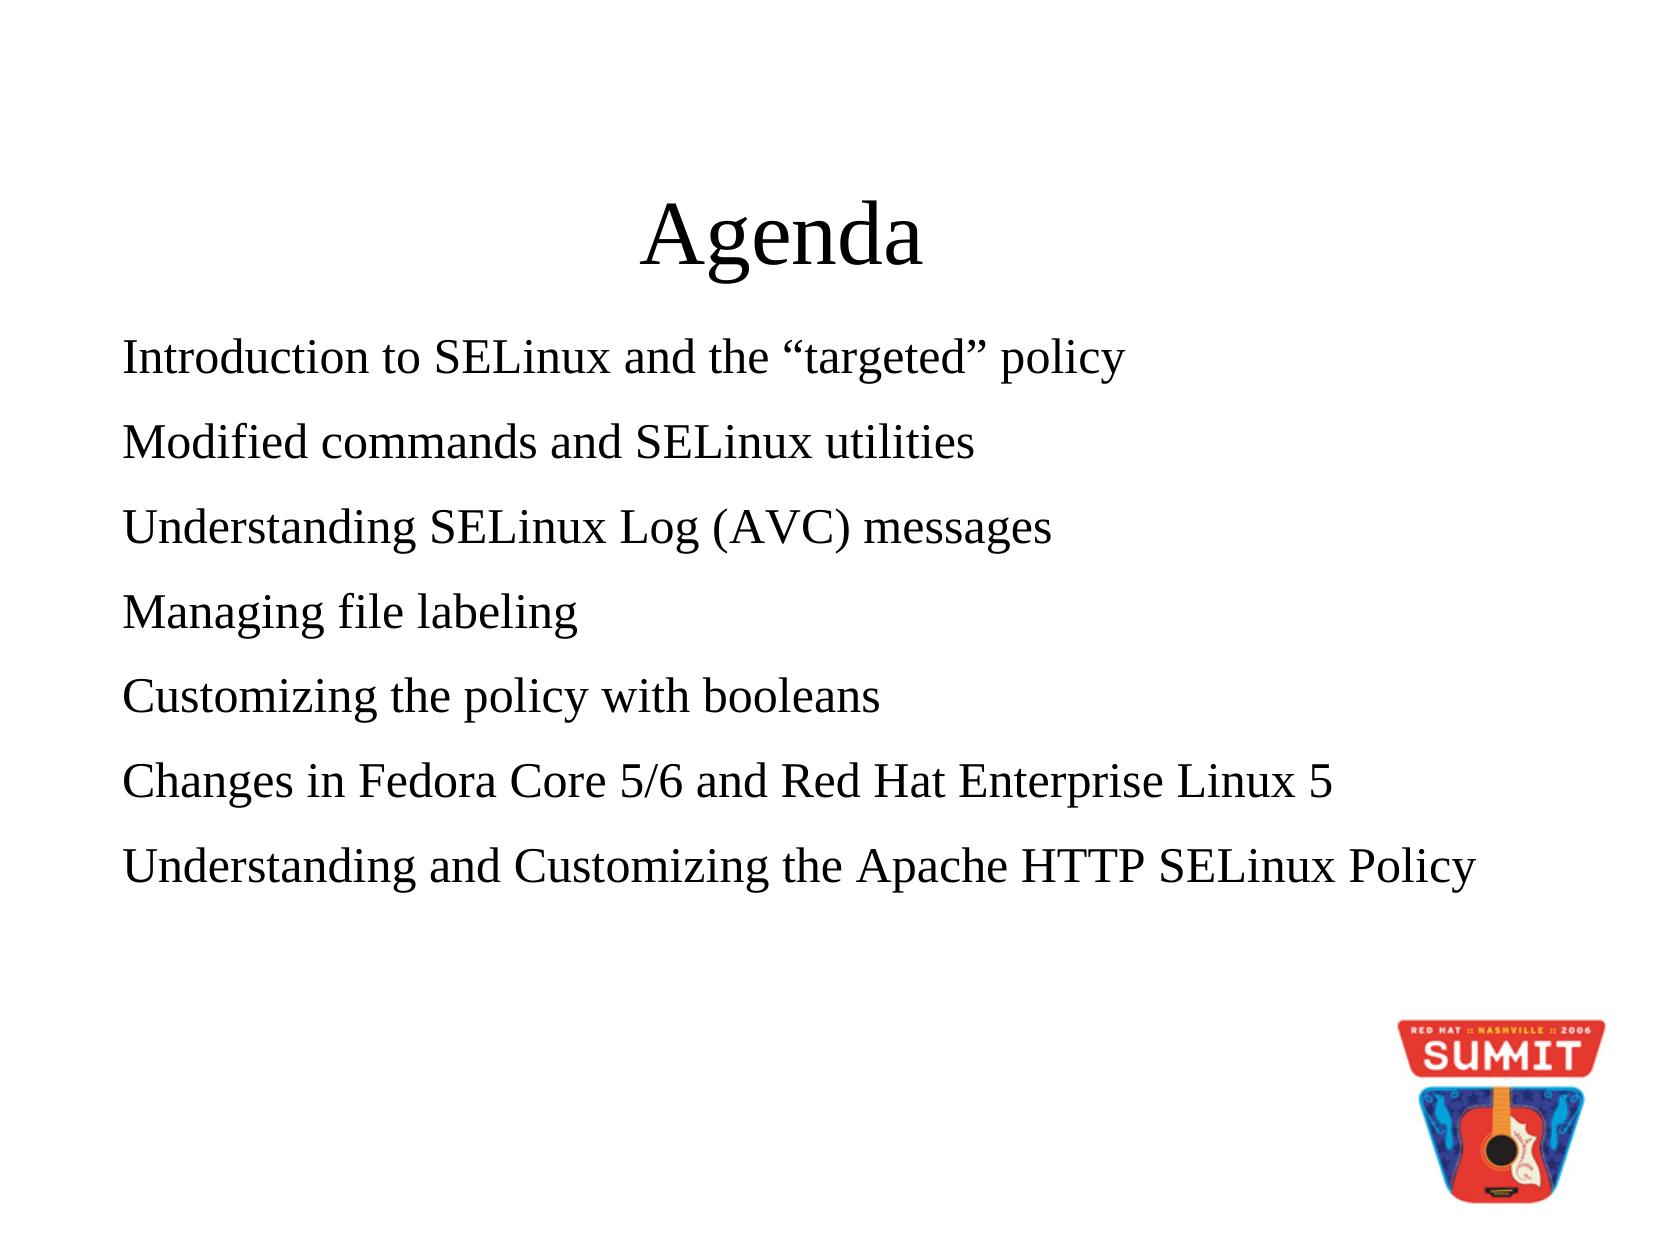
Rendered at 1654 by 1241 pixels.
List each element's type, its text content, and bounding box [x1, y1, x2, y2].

picture [1392, 1011, 1611, 1211]
list Introduction to SELinux and the “targeted” policy Modified commands and SELinux utilities Understanding SELinux Log (AVC) messages Managing file labeling Customizing the policy with booleans Changes in Fedora Core 5/6 and Red Hat Enterprise Linux 5 Understanding and Customizing the Apache HTTP SELinux Policy [104, 329, 1516, 949]
title Agenda [79, 182, 1485, 285]
